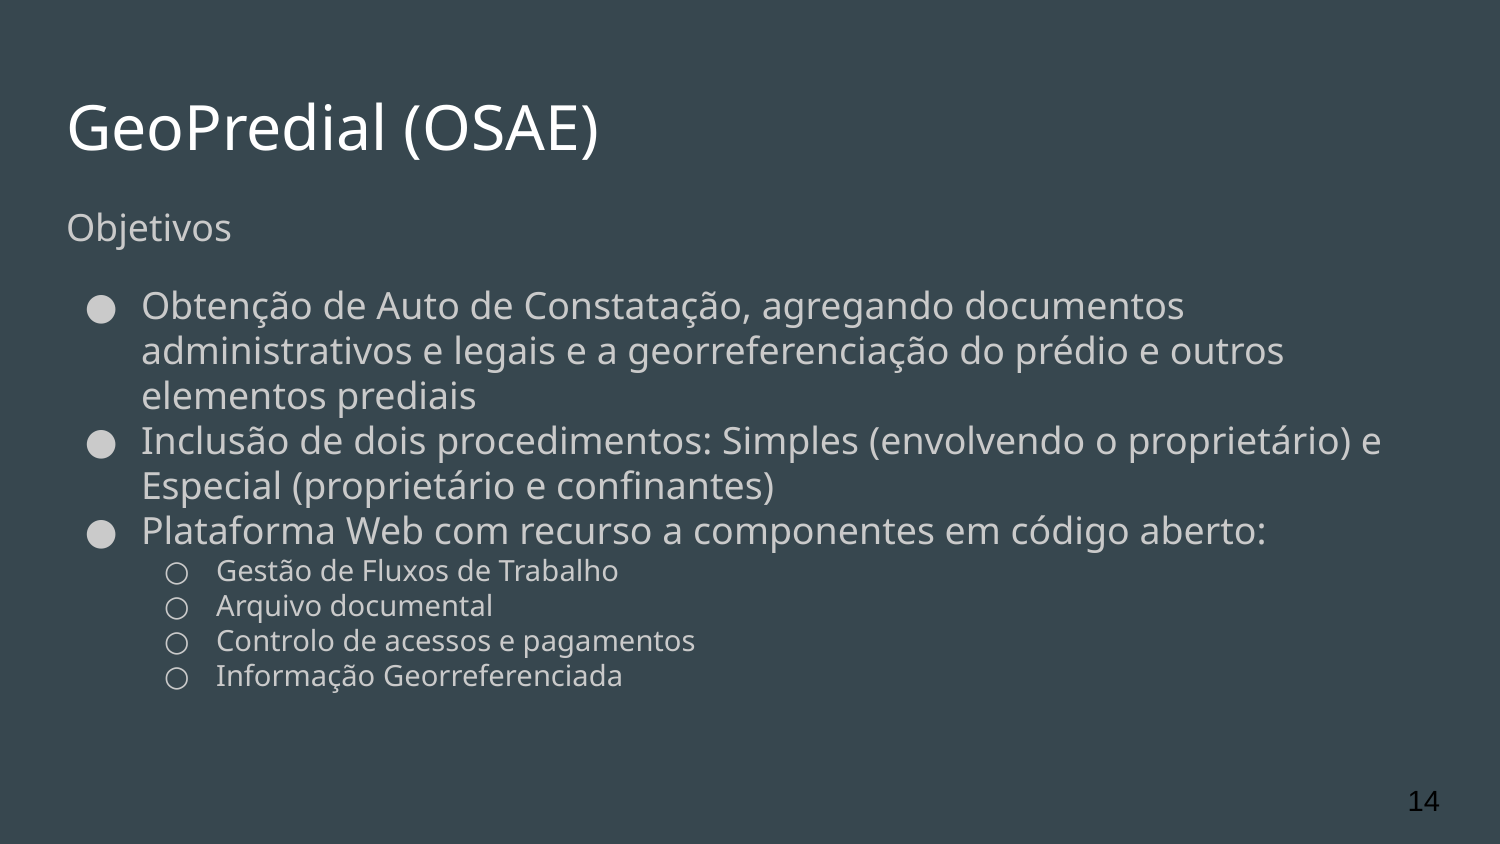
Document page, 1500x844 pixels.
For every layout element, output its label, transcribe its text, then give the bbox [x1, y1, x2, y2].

title GeoPredial (OSAE) [51, 72, 1449, 167]
slide_number <number> [1392, 767, 1483, 833]
list Objetivos Obtenção de Auto de Constatação, agregando documentos administrativos e legais e a georreferenciação do prédio e outros elementos prediais Inclusão de dois procedimentos: Simples (envolvendo o proprietário) e Especial (proprietário e confinantes) Plataforma Web com recurso a componentes em código aberto: Gestão de Fluxos de Trabalho Arquivo documental Controlo de acessos e pagamentos Informação Georreferenciada [51, 189, 1449, 750]
